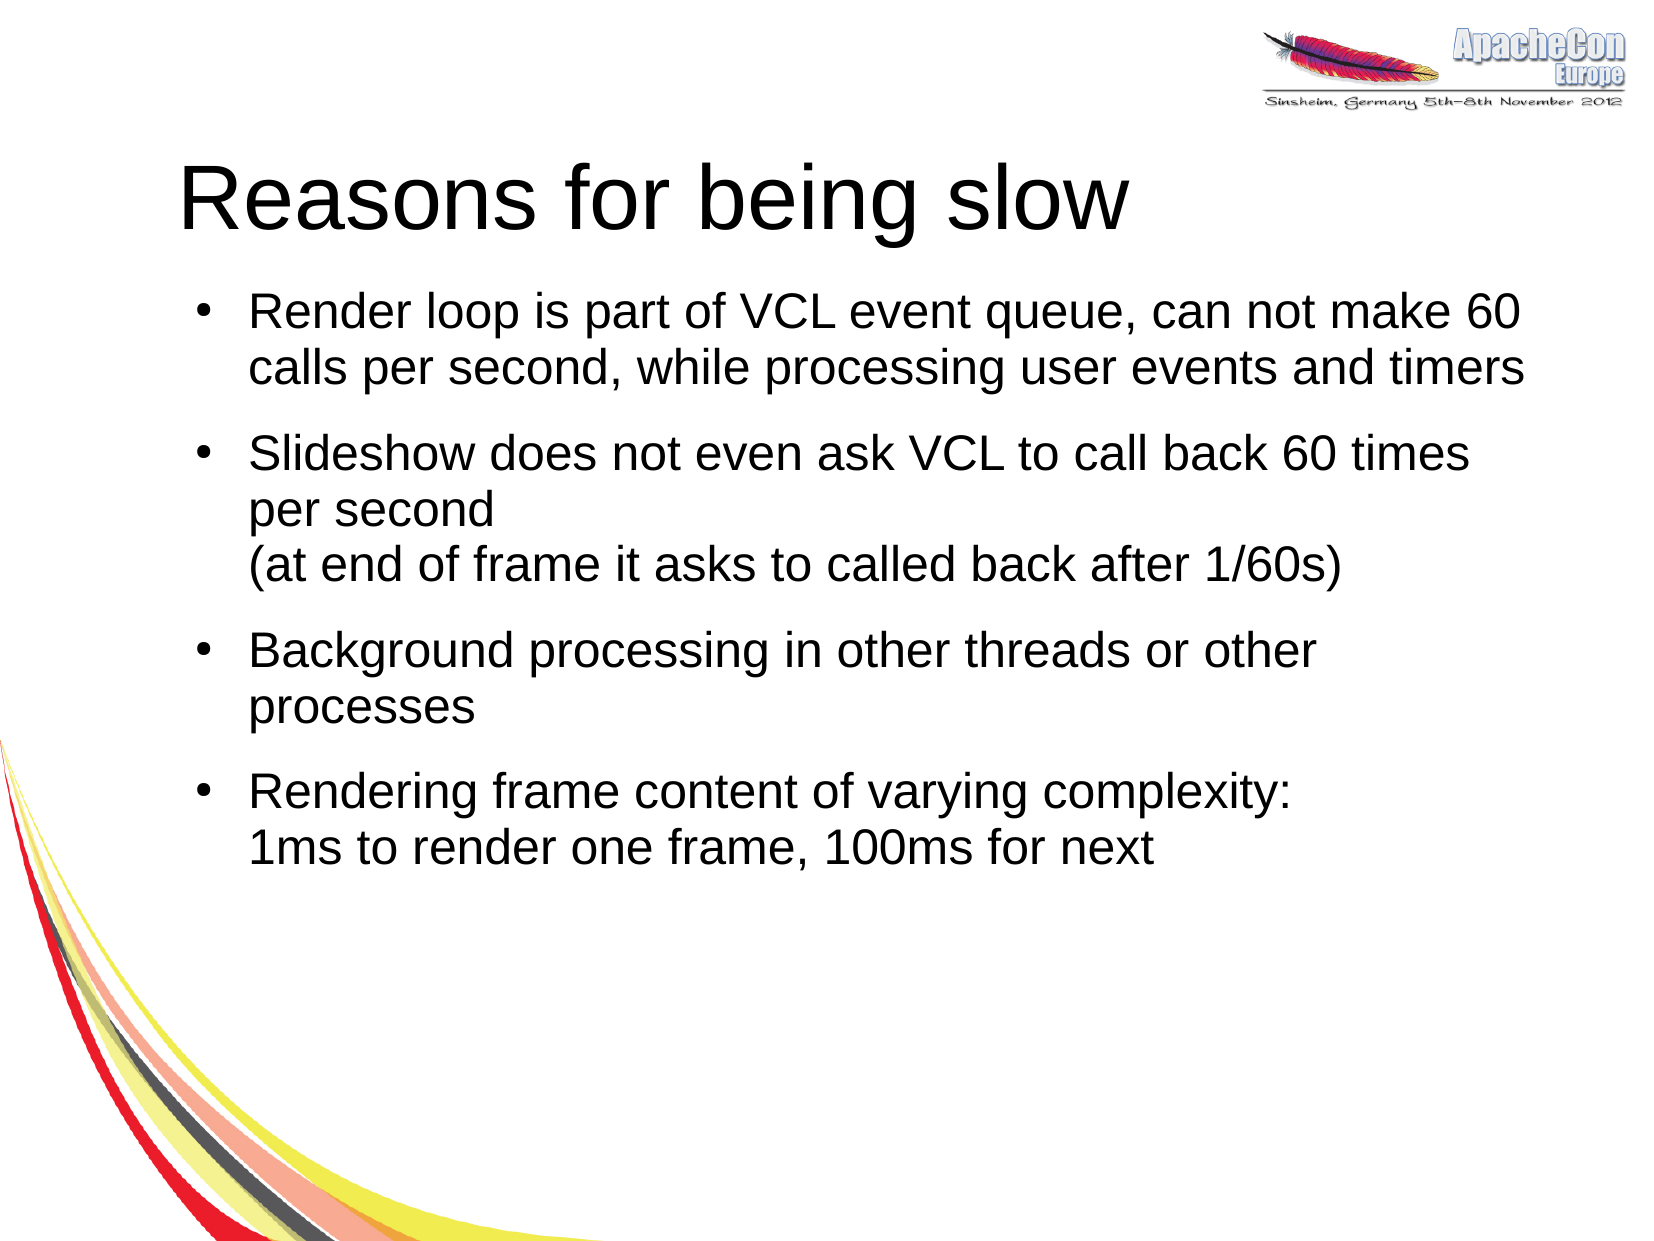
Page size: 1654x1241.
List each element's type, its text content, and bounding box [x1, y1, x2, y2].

picture [0, 0, 1654, 1241]
list Render loop is part of VCL event queue, can not make 60 calls per second, while processing user events and timers Slideshow does not even ask VCL to call back 60 times per second (at end of frame it asks to called back after 1/60s) Background processing in other threads or other processes Rendering frame content of varying complexity: 1ms to render one frame, 100ms for next [177, 283, 1536, 1004]
title Reasons for being slow [177, 141, 1536, 254]
